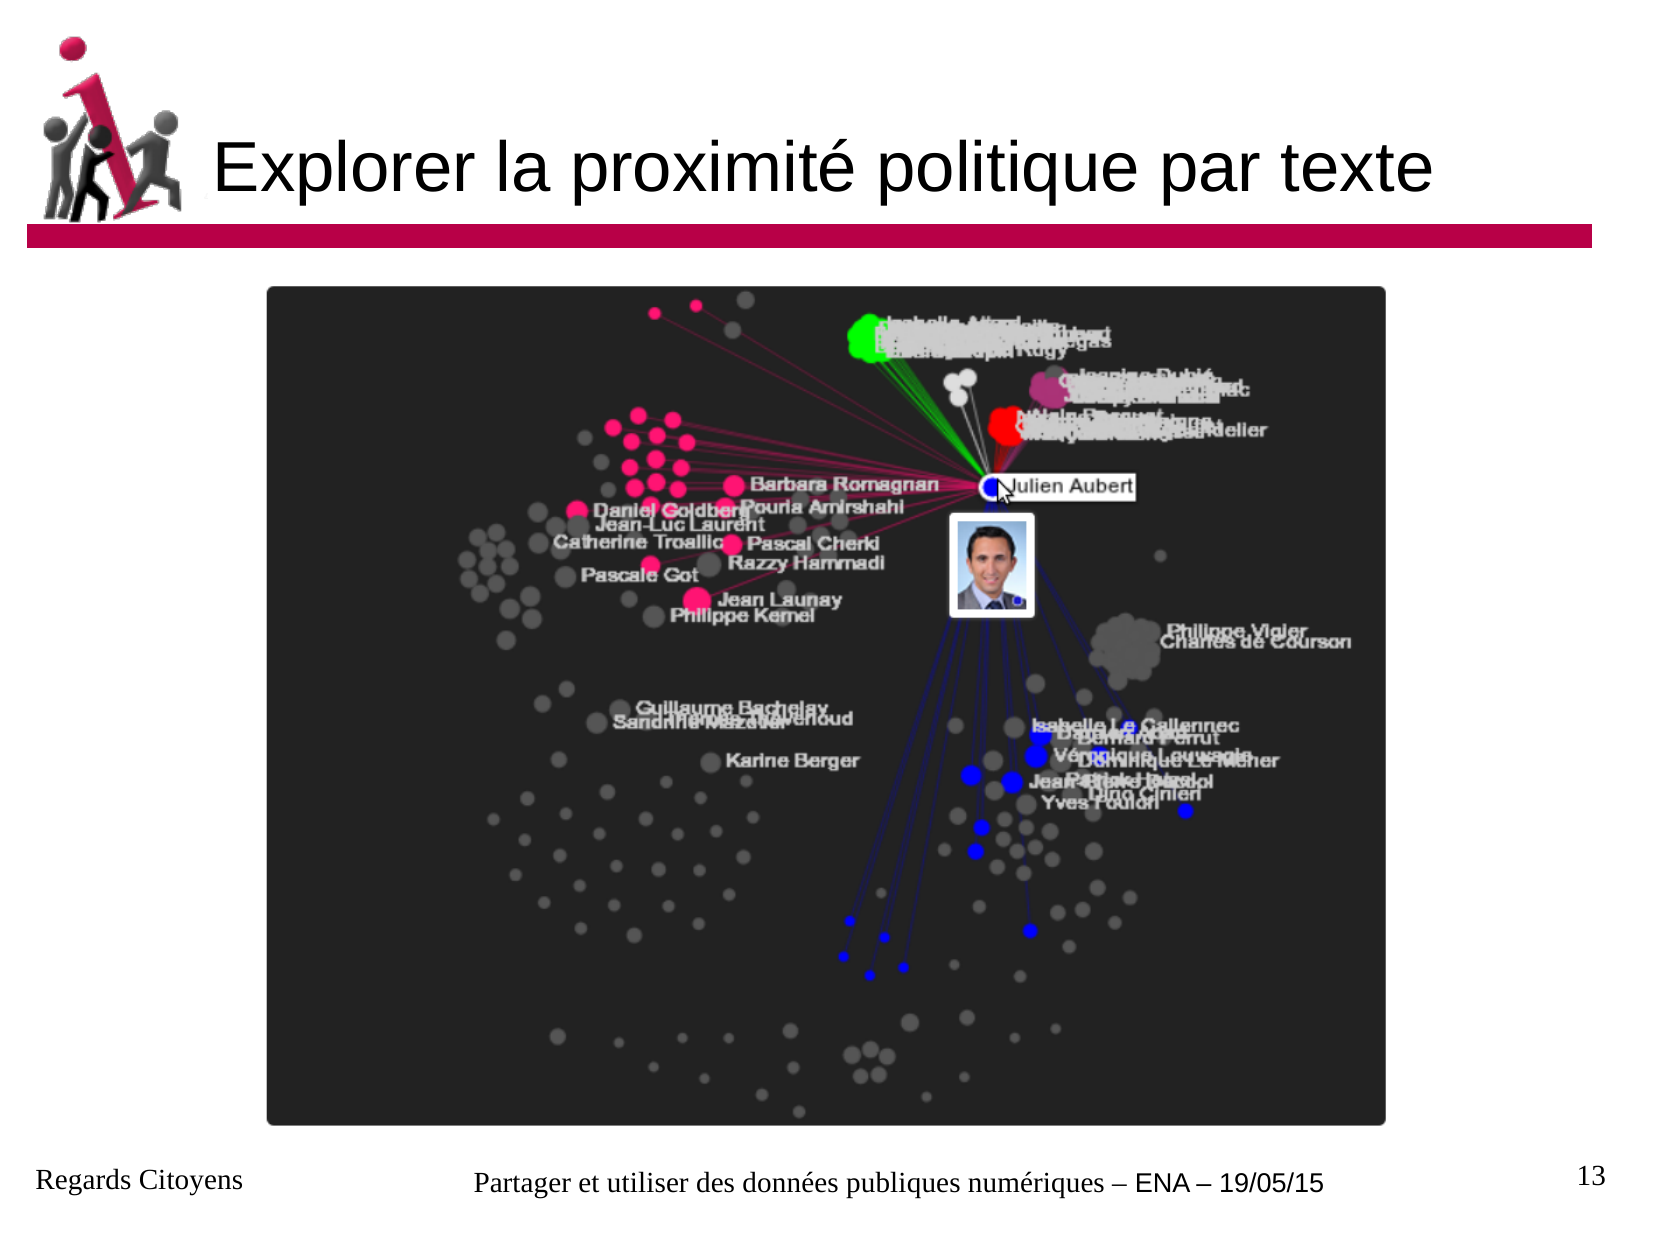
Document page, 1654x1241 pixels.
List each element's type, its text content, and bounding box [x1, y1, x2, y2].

picture [253, 278, 1400, 1137]
picture [27, 31, 208, 224]
title Explorer la proximité politique par texte [212, 70, 1647, 264]
